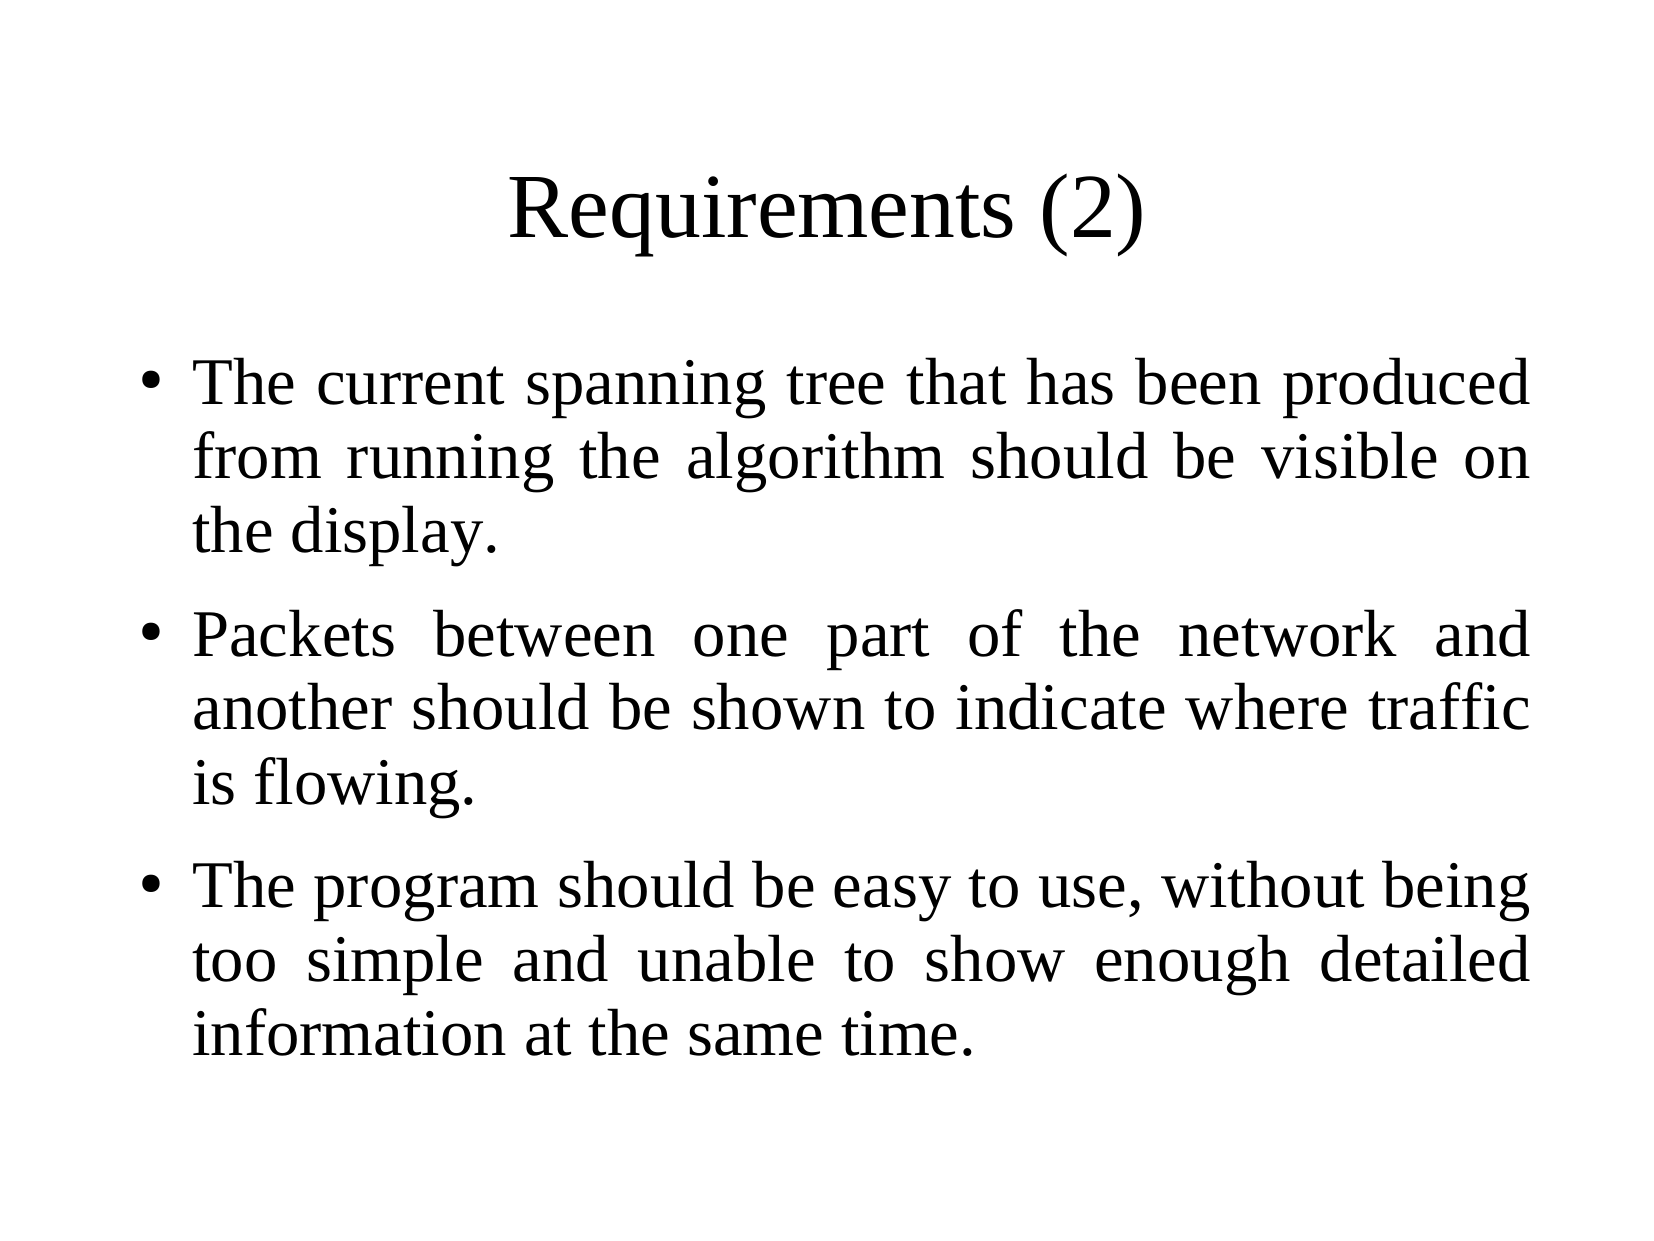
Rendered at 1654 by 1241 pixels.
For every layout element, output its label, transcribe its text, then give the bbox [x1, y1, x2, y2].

list The current spanning tree that has been produced from running the algorithm should be visible on the display. Packets between one part of the network and another should be shown to indicate where traffic is flowing. The program should be easy to use, without being too simple and unable to show enough detailed information at the same time. [121, 344, 1534, 1127]
title Requirements (2) [121, 102, 1534, 311]
